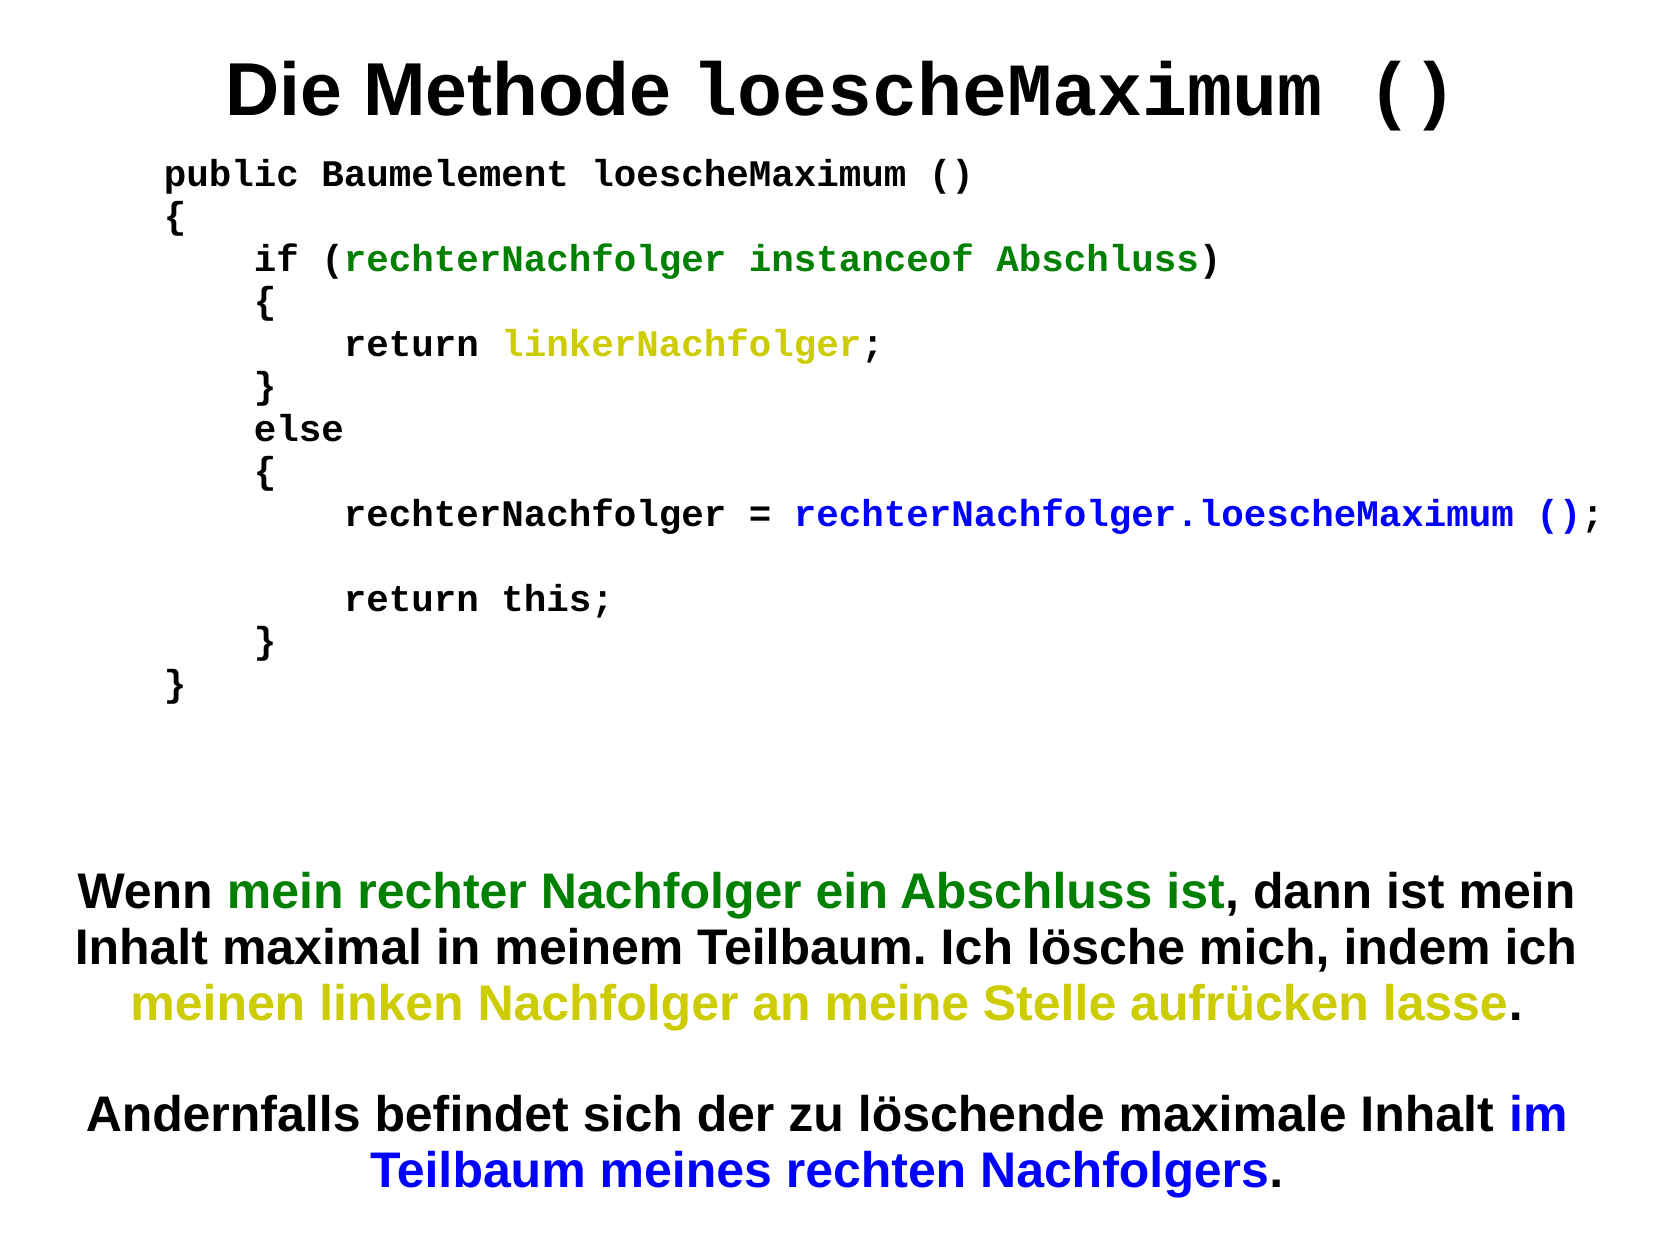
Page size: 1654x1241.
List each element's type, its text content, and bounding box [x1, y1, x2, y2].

text_box Die Methode loescheMaximum () [88, 39, 1595, 146]
text_box public Baumelement loescheMaximum () { if (rechterNachfolger instanceof Abschluss) { return linkerNachfolger; } else { rechterNachfolger = rechterNachfolger.loescheMaximum (); return this; } } [59, 147, 1625, 716]
text_box Wenn mein rechter Nachfolger ein Abschluss ist, dann ist mein Inhalt maximal in meinem Teilbaum. Ich lösche mich, indem ich meinen linken Nachfolger an meine Stelle aufrücken lasse. Andernfalls befindet sich der zu löschende maximale Inhalt im Teilbaum meines rechten Nachfolgers. [29, 856, 1625, 1214]
